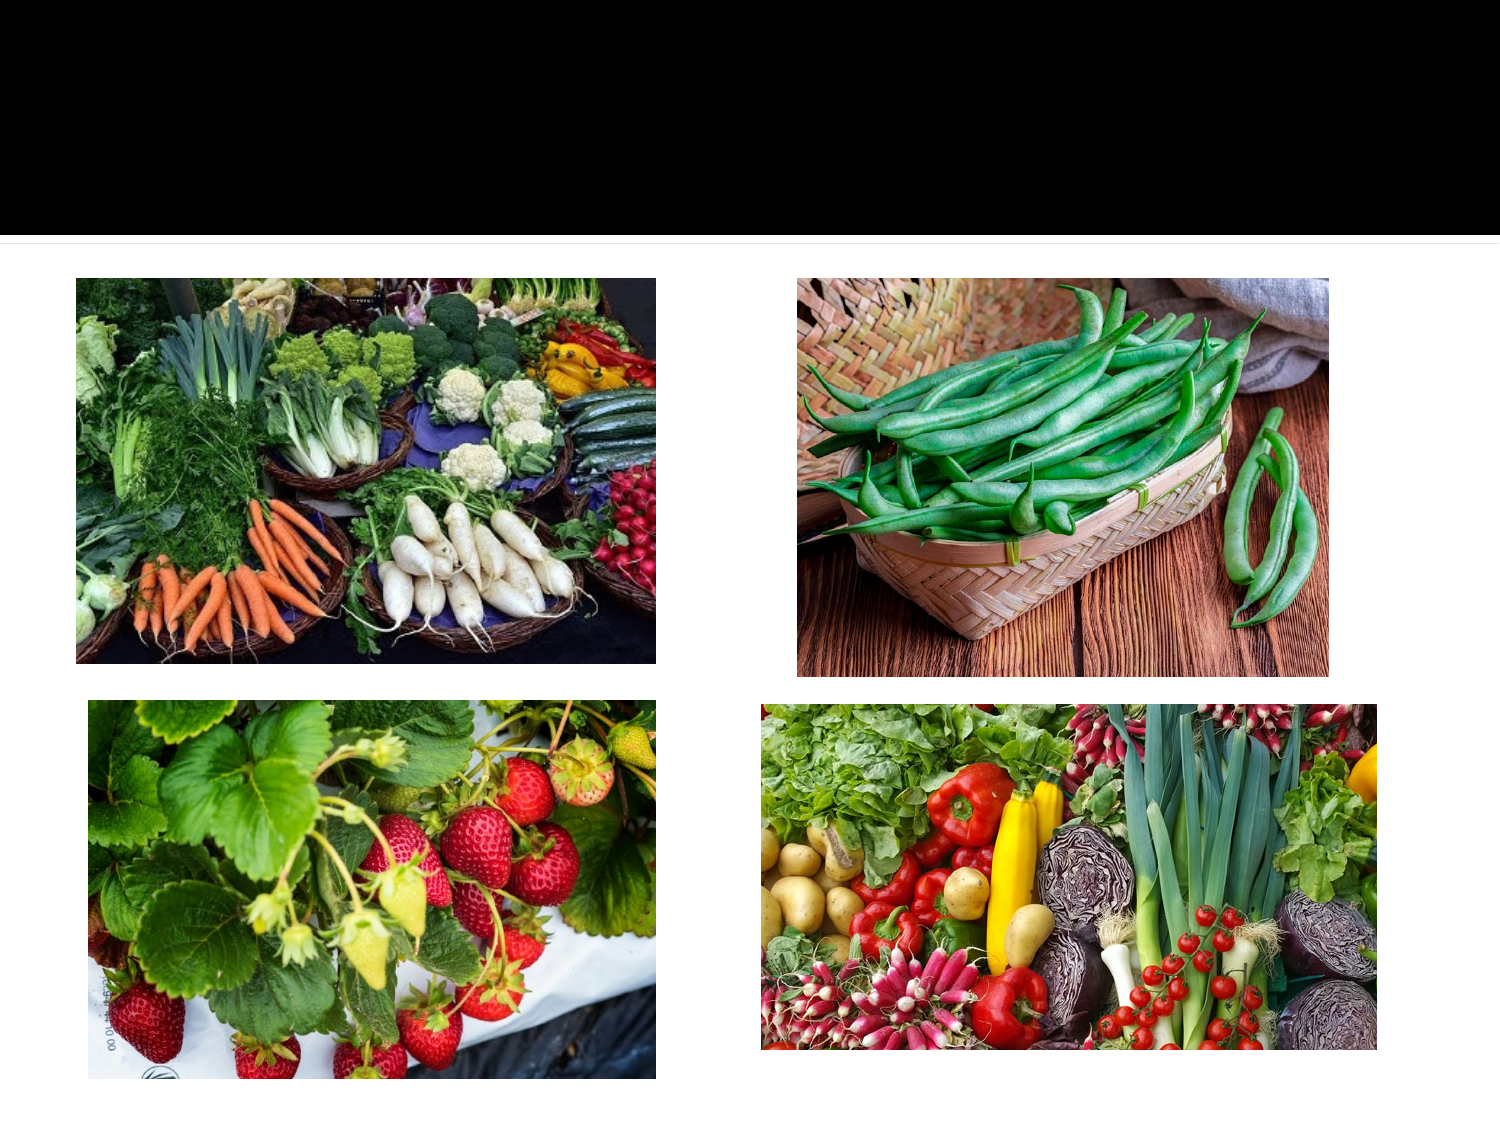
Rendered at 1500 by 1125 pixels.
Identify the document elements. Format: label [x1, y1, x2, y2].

picture [761, 704, 1377, 1050]
picture [797, 278, 1329, 677]
picture [88, 700, 656, 1079]
picture [76, 278, 656, 664]
